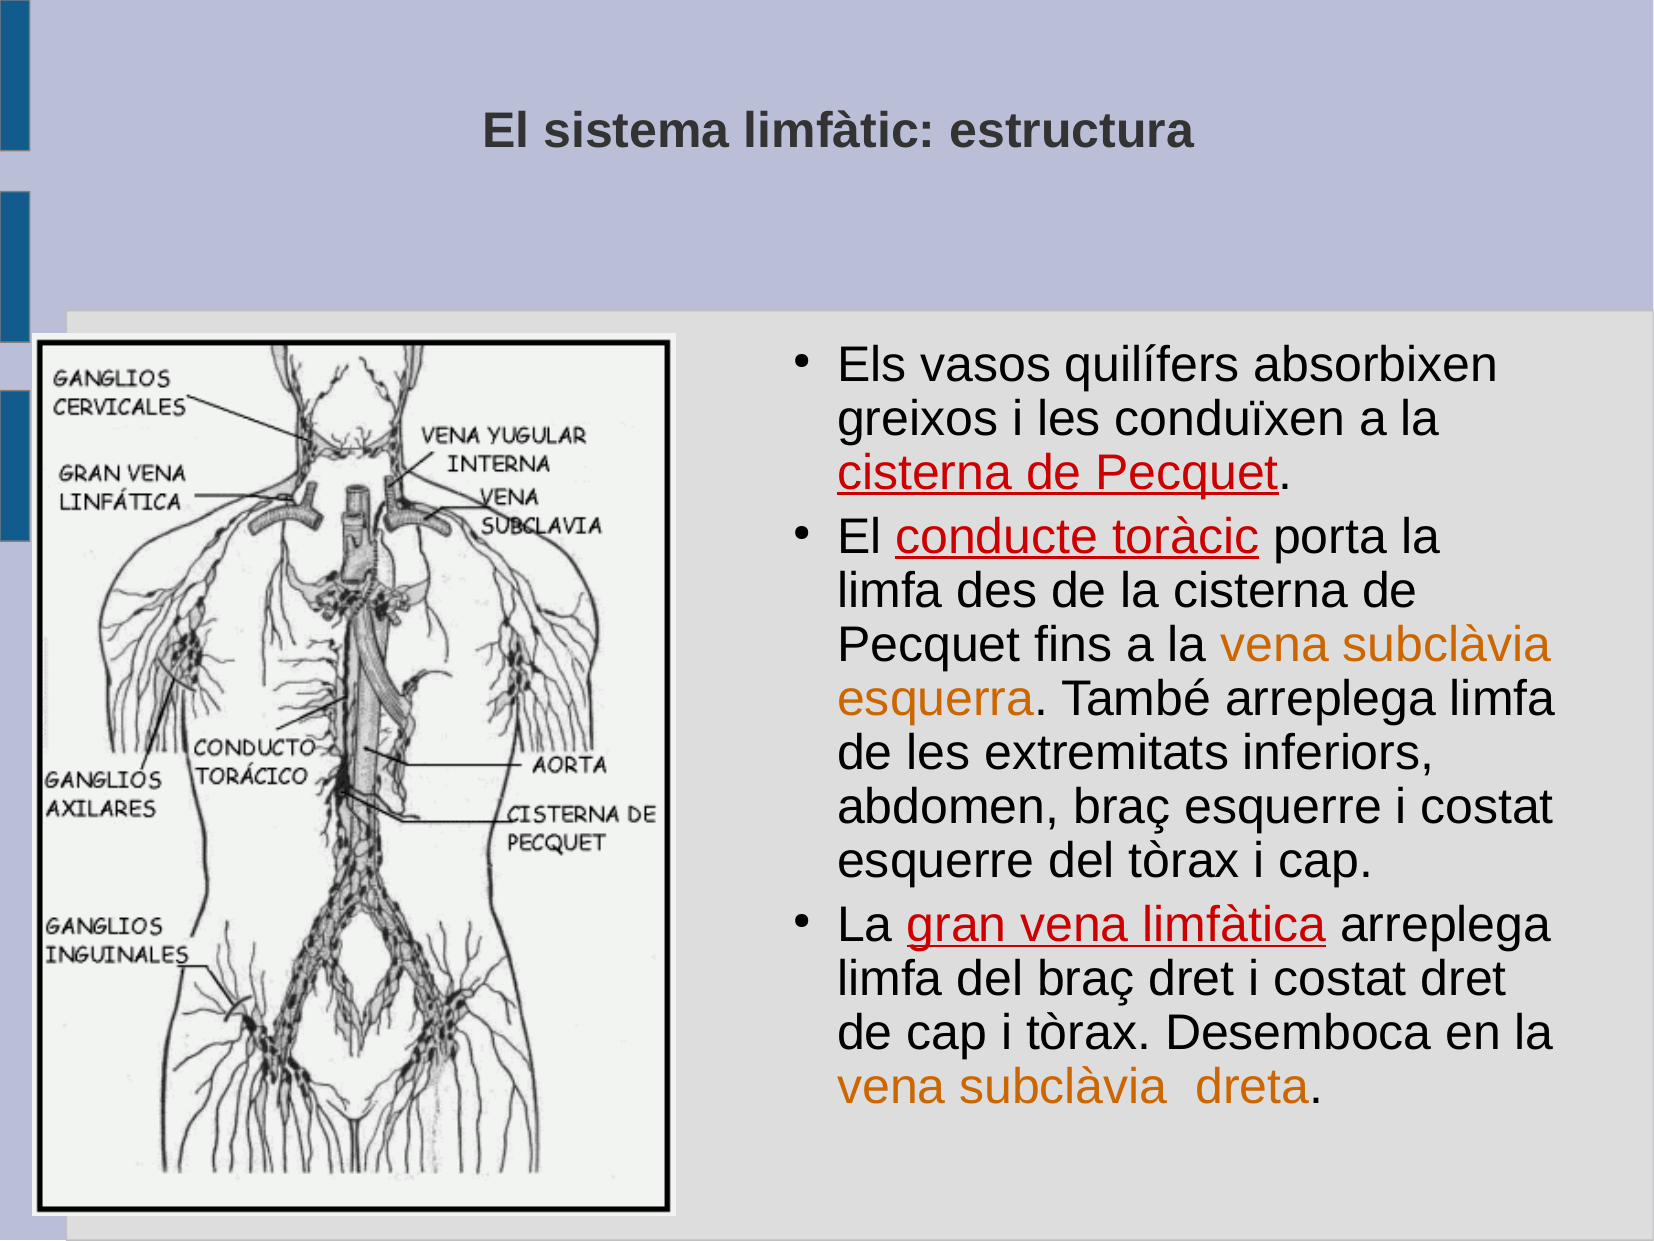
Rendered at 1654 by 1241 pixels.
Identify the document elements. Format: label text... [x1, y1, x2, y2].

title El sistema limfàtic: estructura [94, 47, 1583, 166]
picture [32, 333, 676, 1216]
list Els vasos quilífers absorbixen greixos i les conduïxen a la cisterna de Pecquet. El conducte toràcic porta la limfa des de la cisterna de Pecquet fins a la vena subclàvia esquerra. També arreplega limfa de les extremitats inferiors, abdomen, braç esquerre i costat esquerre del tòrax i cap. La gran vena limfàtica arreplega limfa del braç dret i costat dret de cap i tòrax. Desemboca en la vena subclàvia dreta. [748, 330, 1571, 1193]
